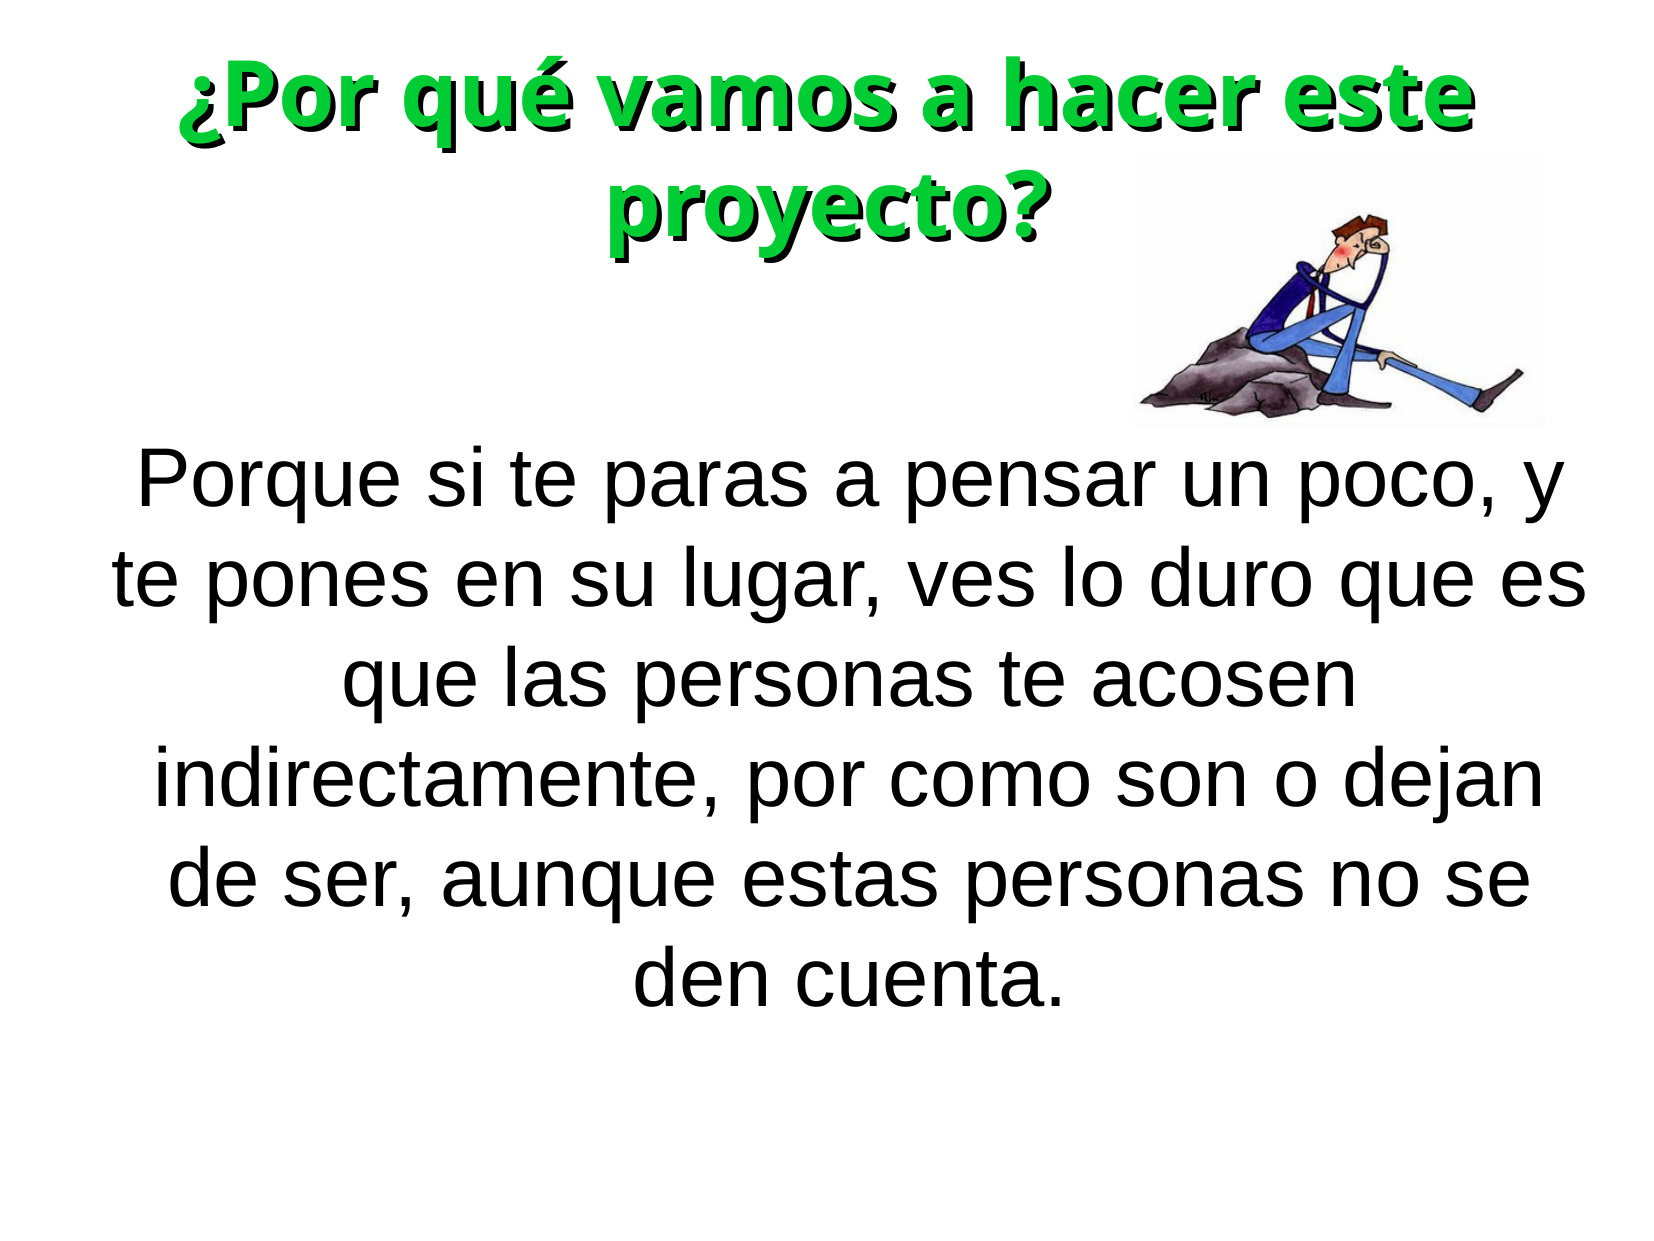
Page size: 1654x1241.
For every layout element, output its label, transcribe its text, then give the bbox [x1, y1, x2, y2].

subtitle Porque si te paras a pensar un poco, y te pones en su lugar, ves lo duro que es que las personas te acosen indirectamente, por como son o dejan de ser, aunque estas personas no se den cuenta. [106, 363, 1595, 1083]
title ¿Por qué vamos a hacer este proyecto? [82, 18, 1571, 272]
picture [1133, 153, 1546, 426]
